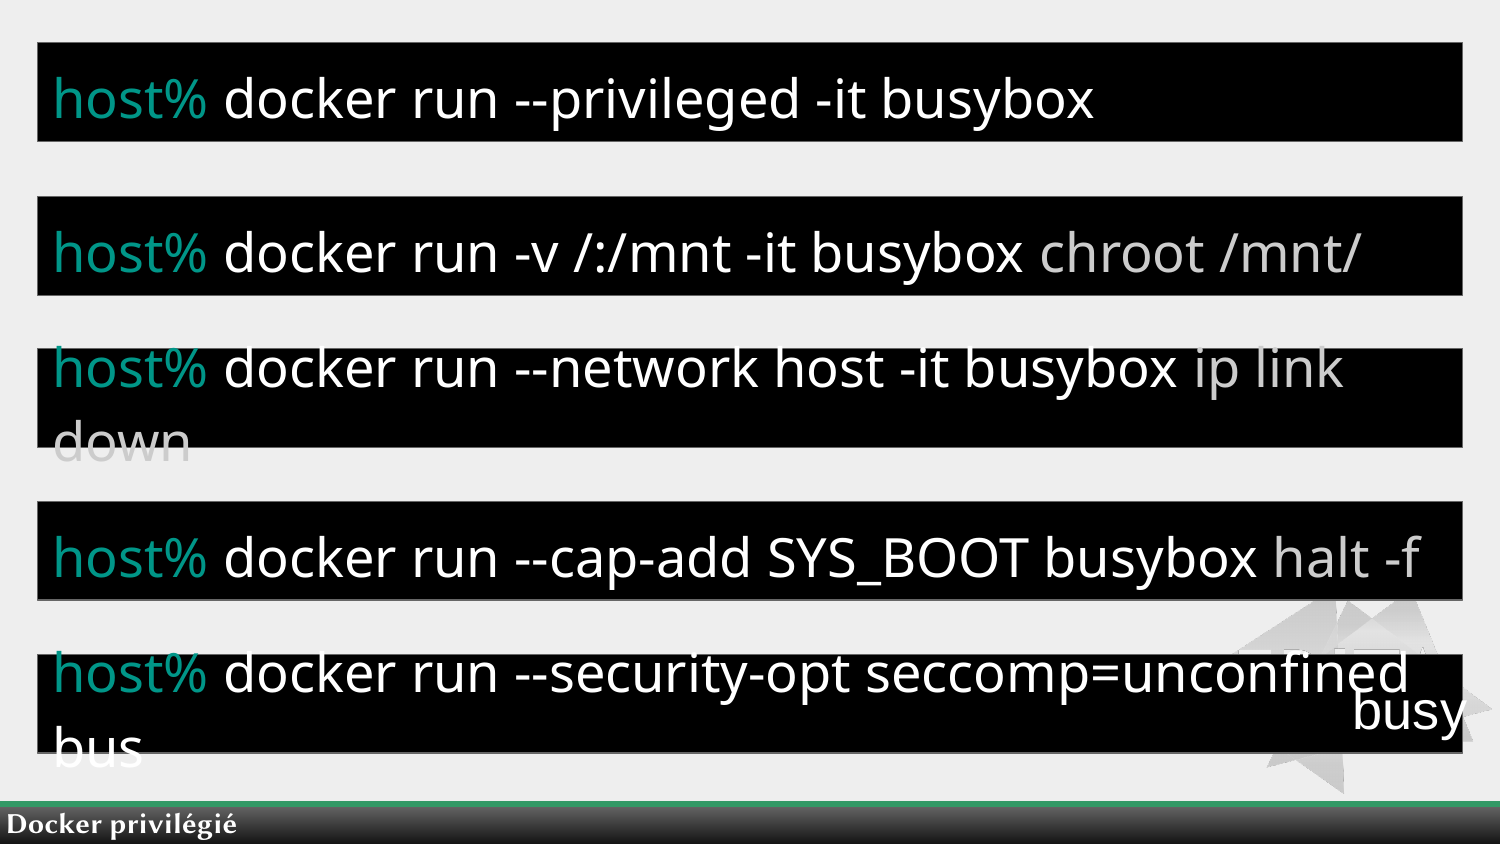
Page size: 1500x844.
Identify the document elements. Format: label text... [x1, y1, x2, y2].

text_box busy [1352, 665, 1468, 747]
picture [1187, 587, 1492, 794]
text_box host% docker run --network host -it busybox ip link down [37, 348, 1463, 448]
text_box host% docker run --cap-add SYS_BOOT busybox halt -f [37, 501, 1463, 601]
text_box host% docker run -v /:/mnt -it busybox chroot /mnt/ [37, 196, 1463, 296]
text_box host% docker run --security-opt seccomp=unconfined bus [37, 654, 1463, 754]
title Docker privilégié [5, 801, 1075, 844]
text_box host% docker run --privileged -it busybox [37, 42, 1463, 142]
